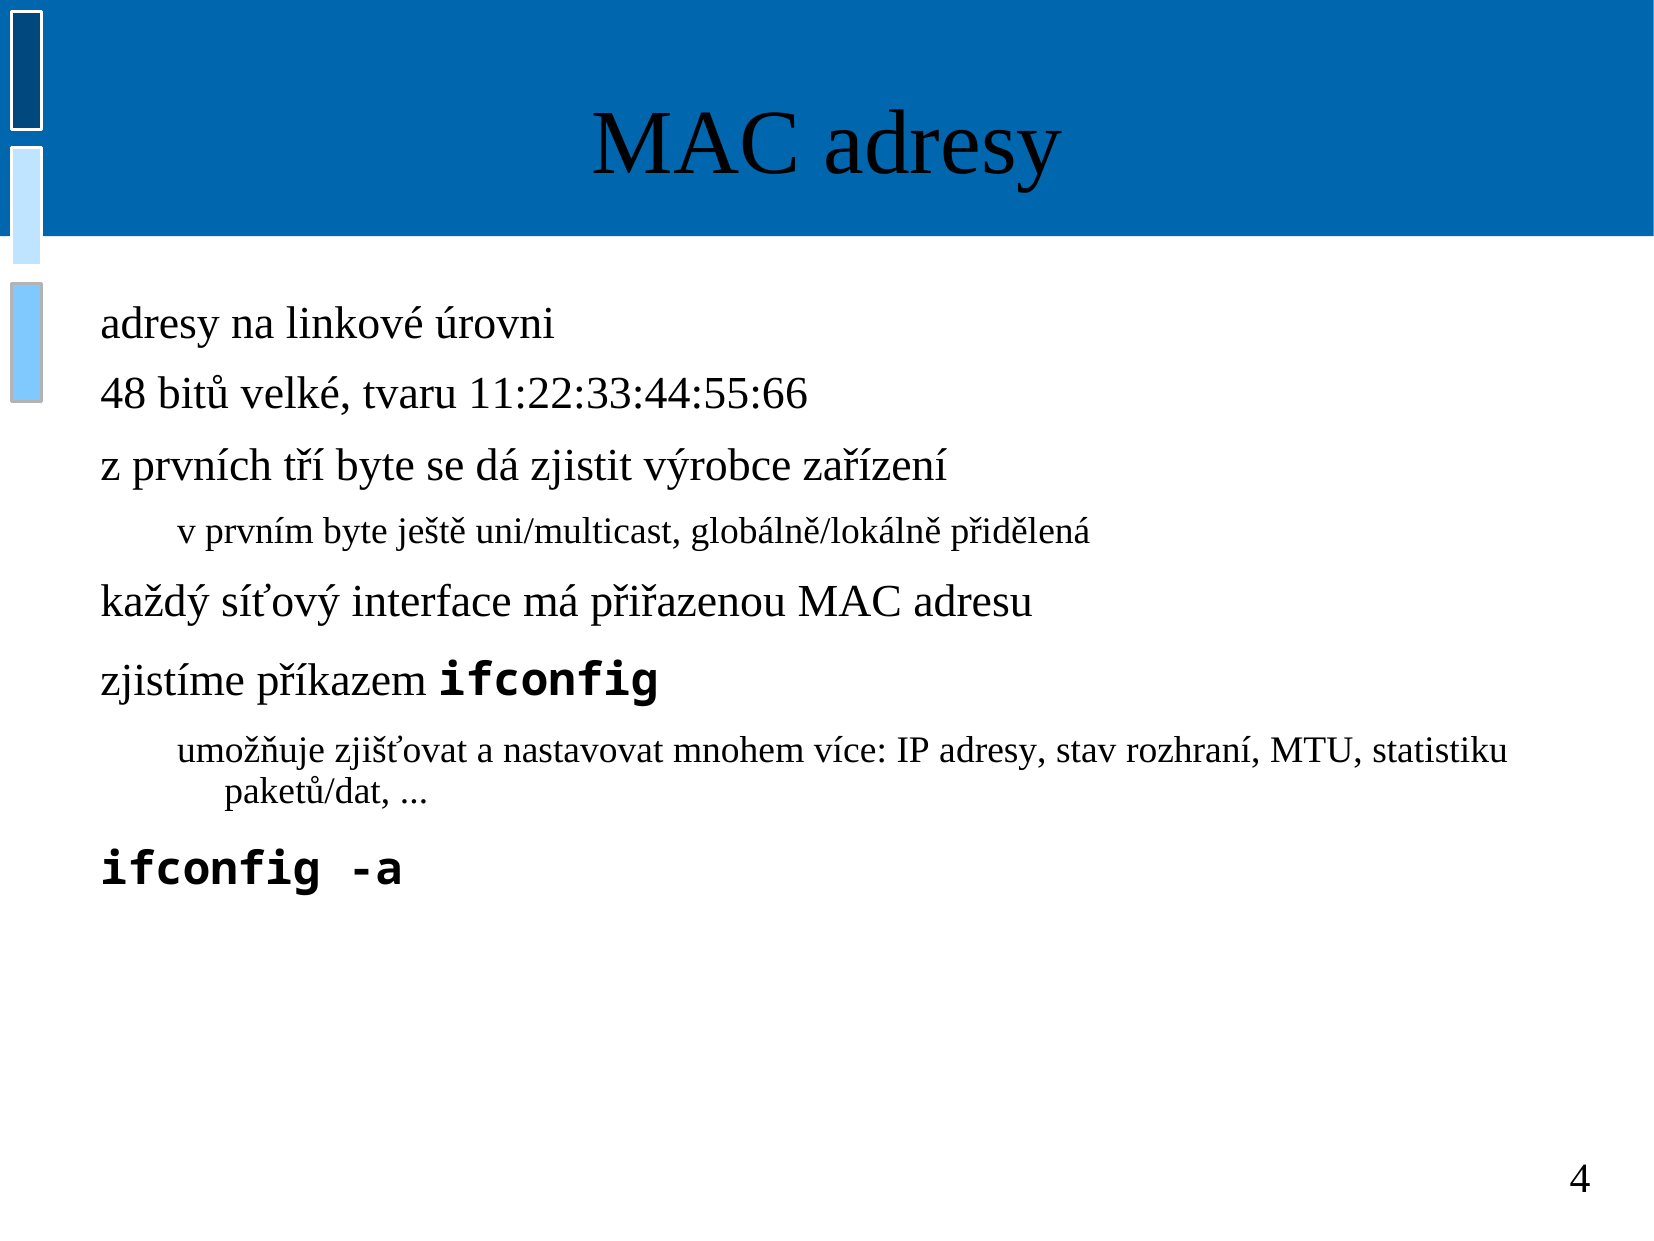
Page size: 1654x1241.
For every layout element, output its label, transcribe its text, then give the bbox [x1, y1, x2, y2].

title MAC adresy [121, 49, 1534, 237]
list adresy na linkové úrovni 48 bitů velké, tvaru 11:22:33:44:55:66 z prvních tří byte se dá zjistit výrobce zařízení v prvním byte ještě uni/multicast, globálně/lokálně přidělená každý síťový interface má přiřazenou MAC adresu zjistíme příkazem ifconfig umožňuje zjišťovat a nastavovat mnohem více: IP adresy, stav rozhraní, MTU, statistiku paketů/dat, ... ifconfig -a [82, 297, 1560, 1182]
